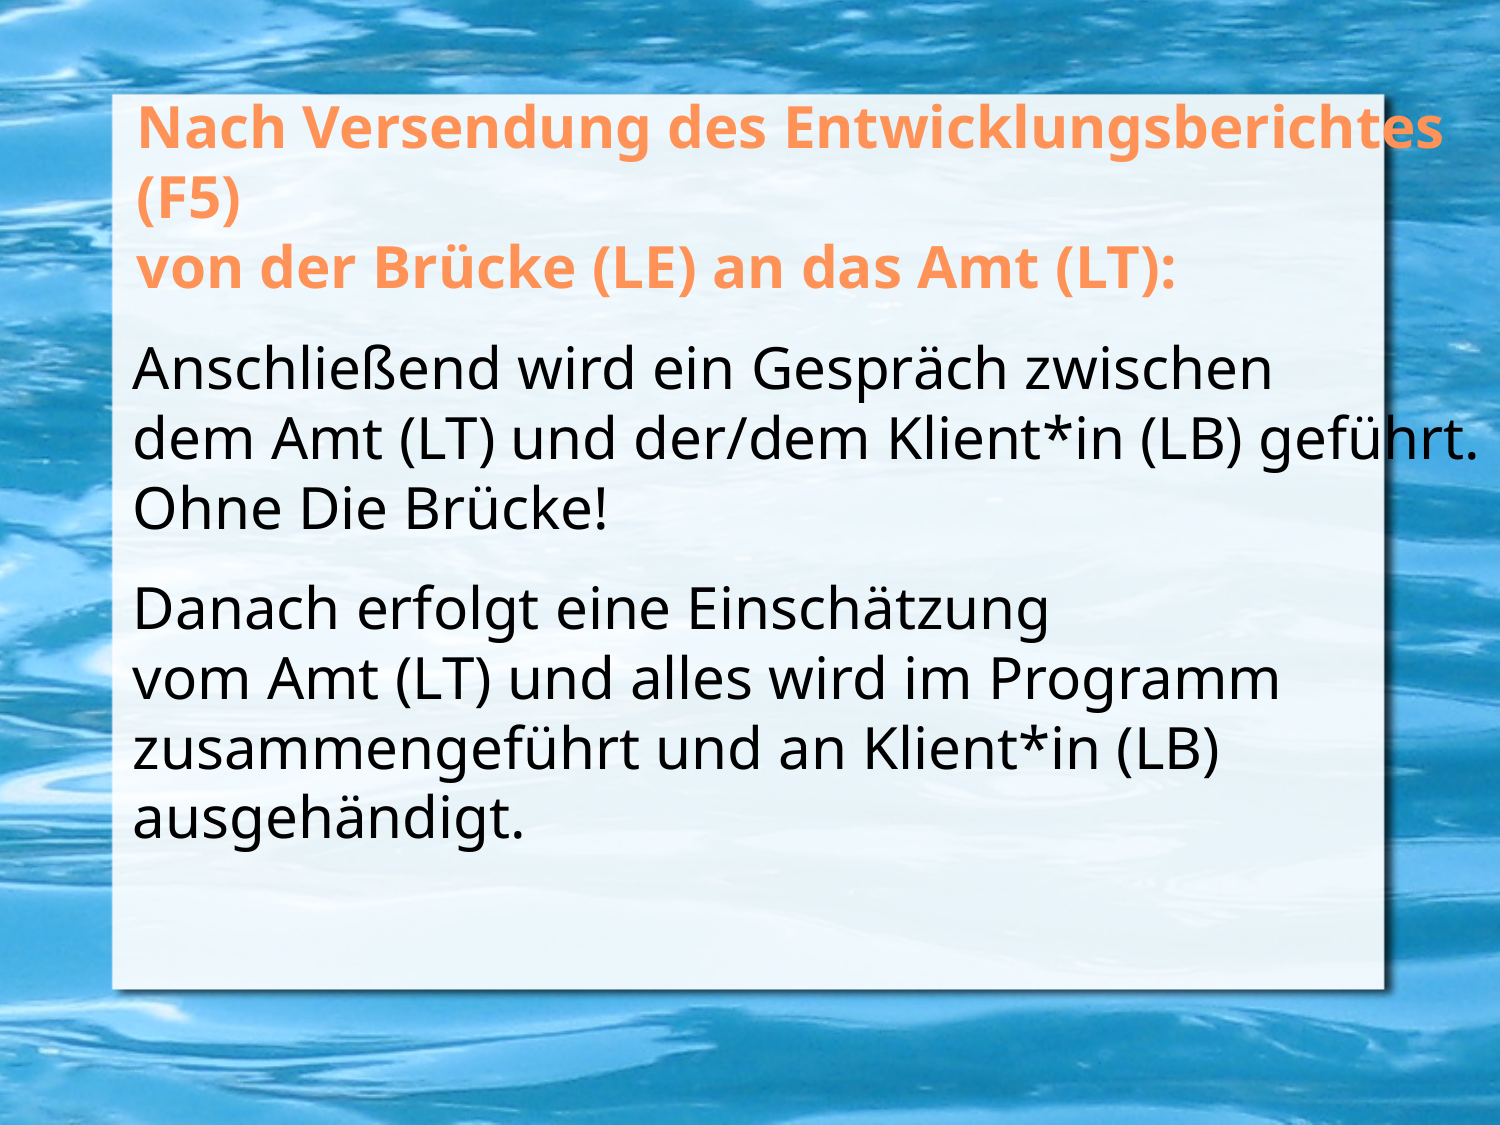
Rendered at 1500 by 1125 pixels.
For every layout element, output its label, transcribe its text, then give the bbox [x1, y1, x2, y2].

picture [0, 0, 1500, 1125]
title Nach Versendung des Entwicklungsberichtes (F5) von der Brücke (LE) an das Amt (LT): [122, 82, 1465, 224]
list Anschließend wird ein Gespräch zwischen dem Amt (LT) und der/dem Klient*in (LB) geführt. Ohne Die Brücke! Danach erfolgt eine Einschätzung vom Amt (LT) und alles wird im Programm zusammengeführt und an Klient*in (LB) ausgehändigt. [118, 224, 1500, 910]
